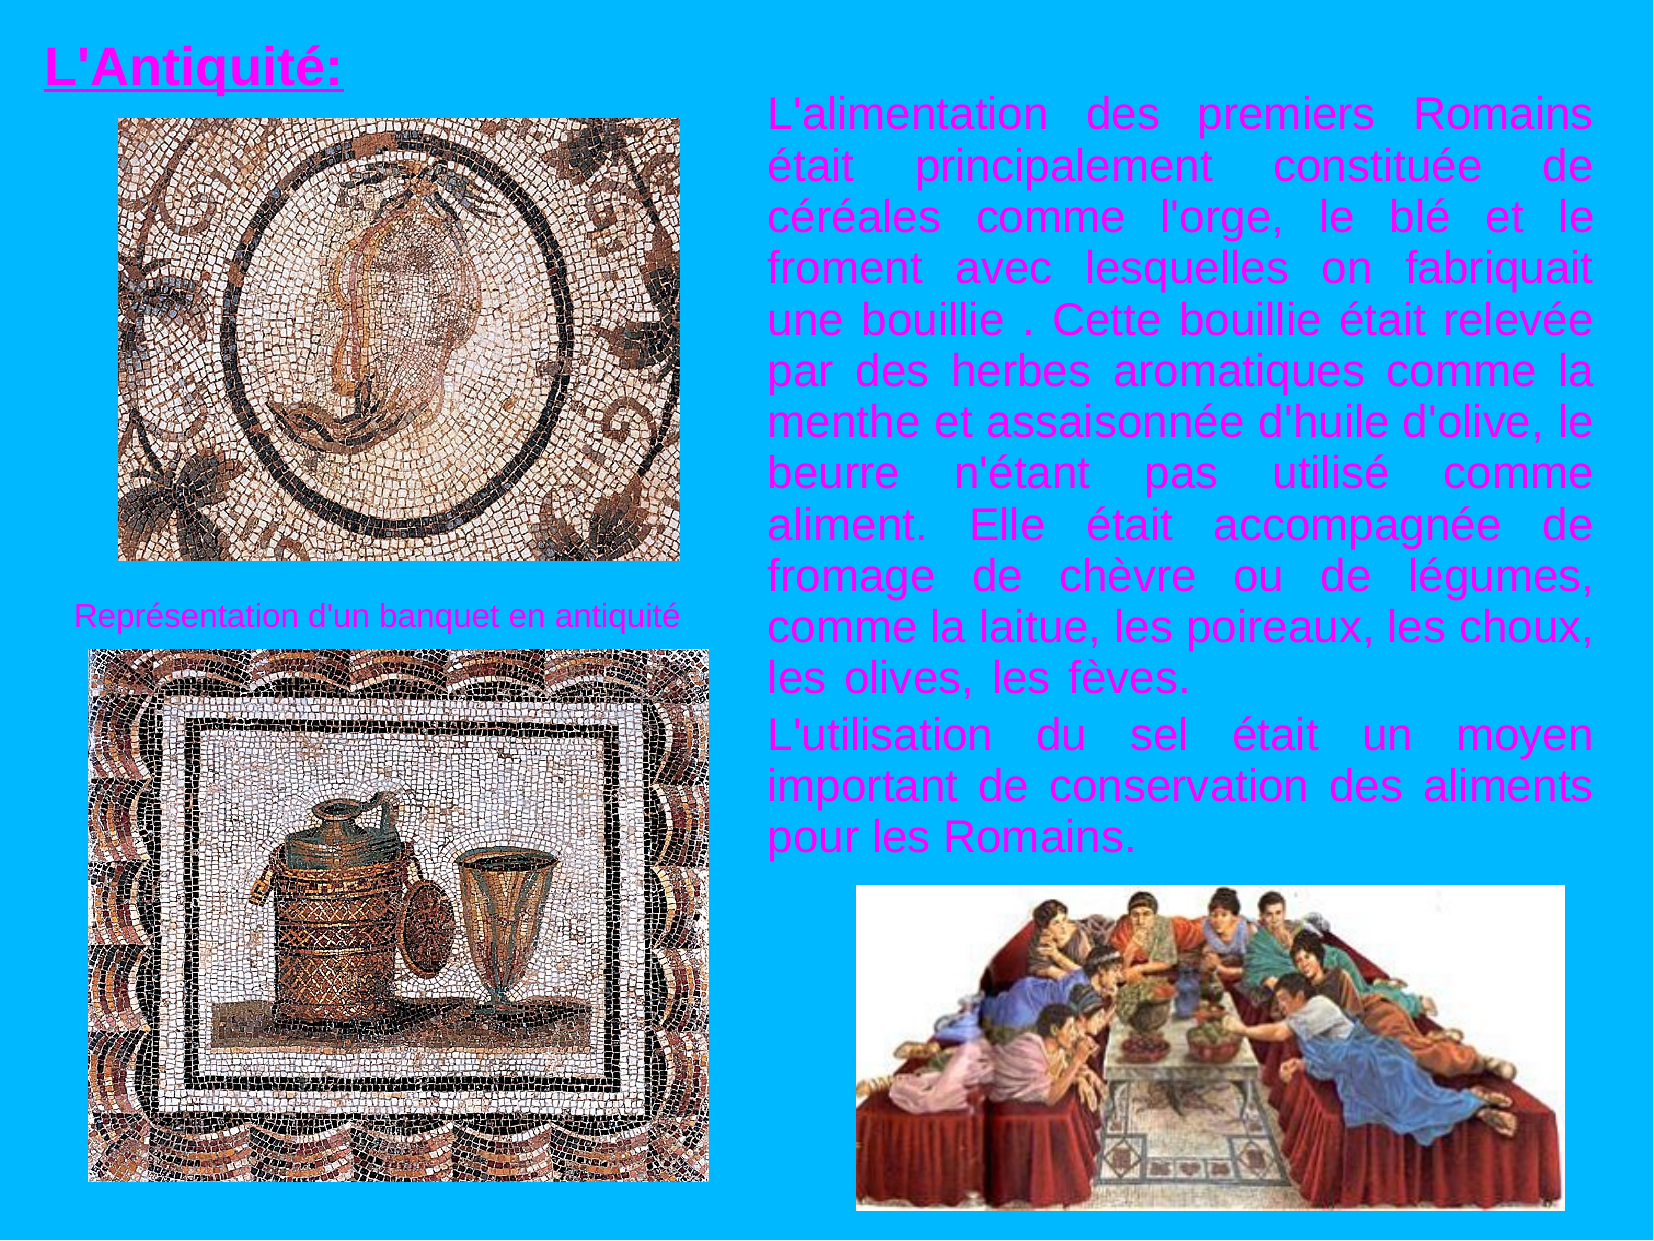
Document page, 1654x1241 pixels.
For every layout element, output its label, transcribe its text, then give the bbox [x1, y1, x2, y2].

text_box Représentation d'un banquet en antiquité [59, 590, 739, 643]
picture [857, 886, 1564, 1210]
text_box L'alimentation des premiers Romains était principalement constituée de céréales comme l'orge, le blé et le froment avec lesquelles on fabriquait une bouillie . Cette bouillie était relevée par des herbes aromatiques comme la menthe et assaisonnée d'huile d'olive, le beurre n'étant pas utilisé comme aliment. Elle était accompagnée de fromage de chèvre ou de légumes, comme la laitue, les poireaux, les choux, les olives, les fèves. [767, 88, 1595, 708]
picture [89, 650, 708, 1181]
text_box L'utilisation du sel était un moyen important de conservation des aliments pour les Romains. [767, 708, 1595, 862]
picture [119, 119, 679, 560]
text_box L'Antiquité: [29, 29, 532, 107]
